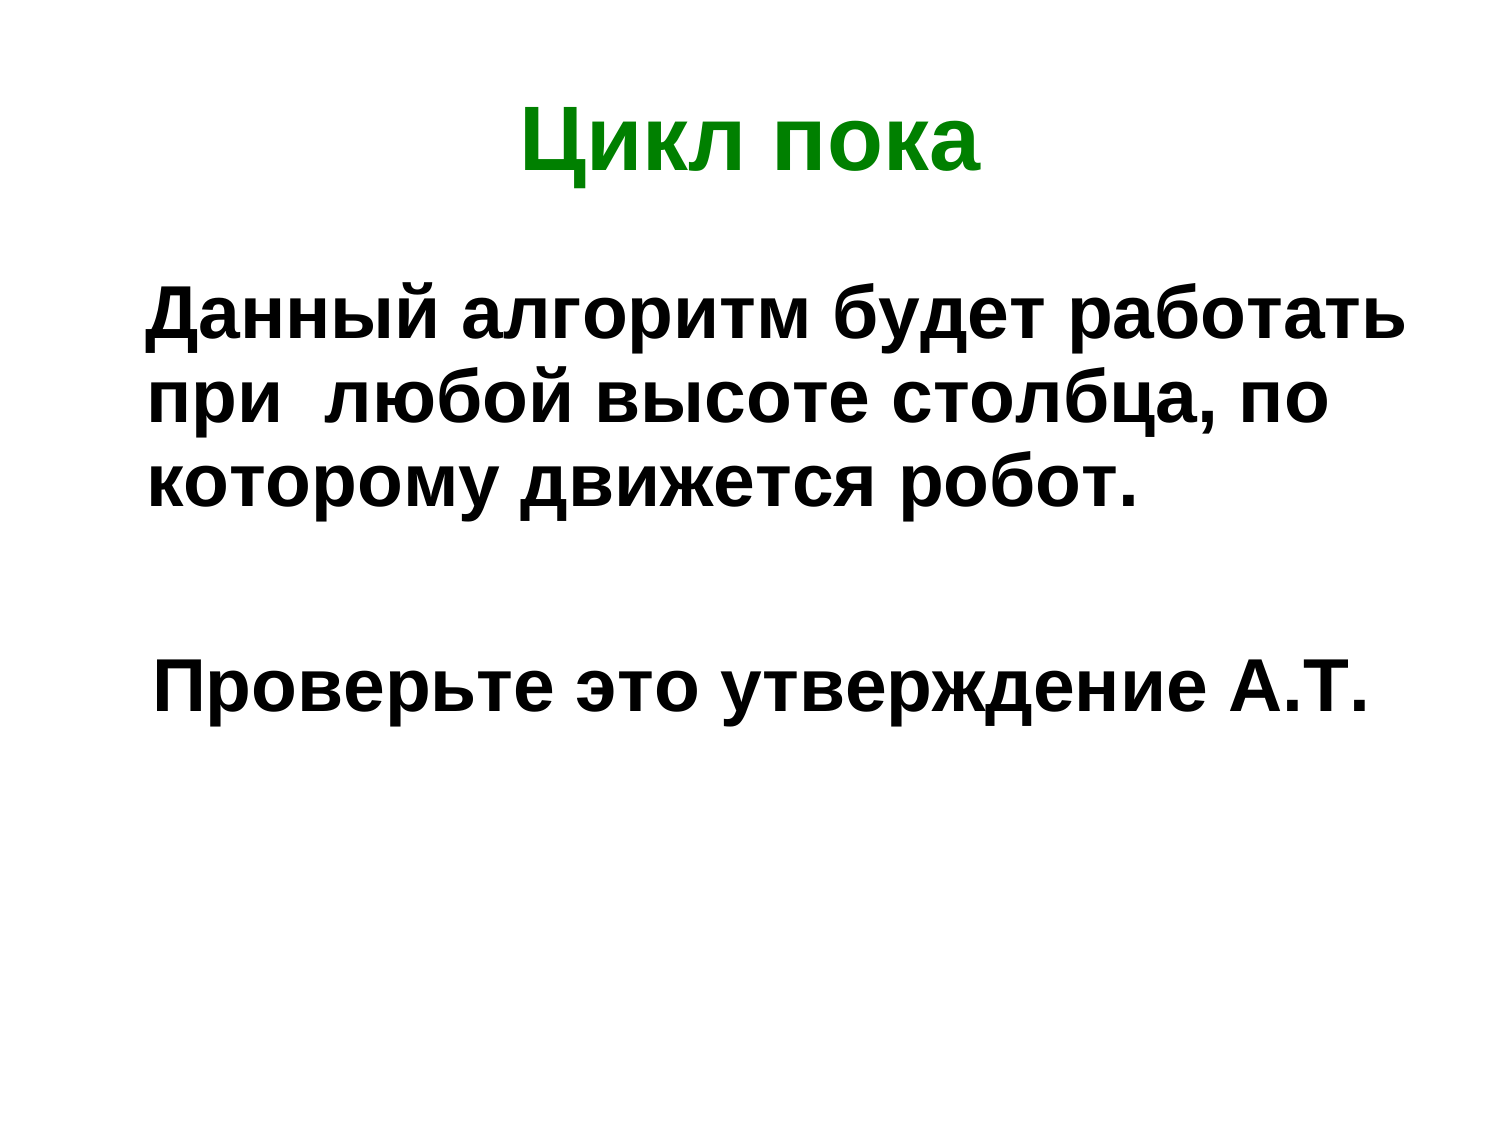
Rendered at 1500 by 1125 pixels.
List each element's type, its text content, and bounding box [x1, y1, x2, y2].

list Данный алгоритм будет работать при любой высоте столбца, по которому движется робот. Проверьте это утверждение А.Т. [75, 262, 1426, 1006]
title Цикл пока [75, 45, 1426, 233]
